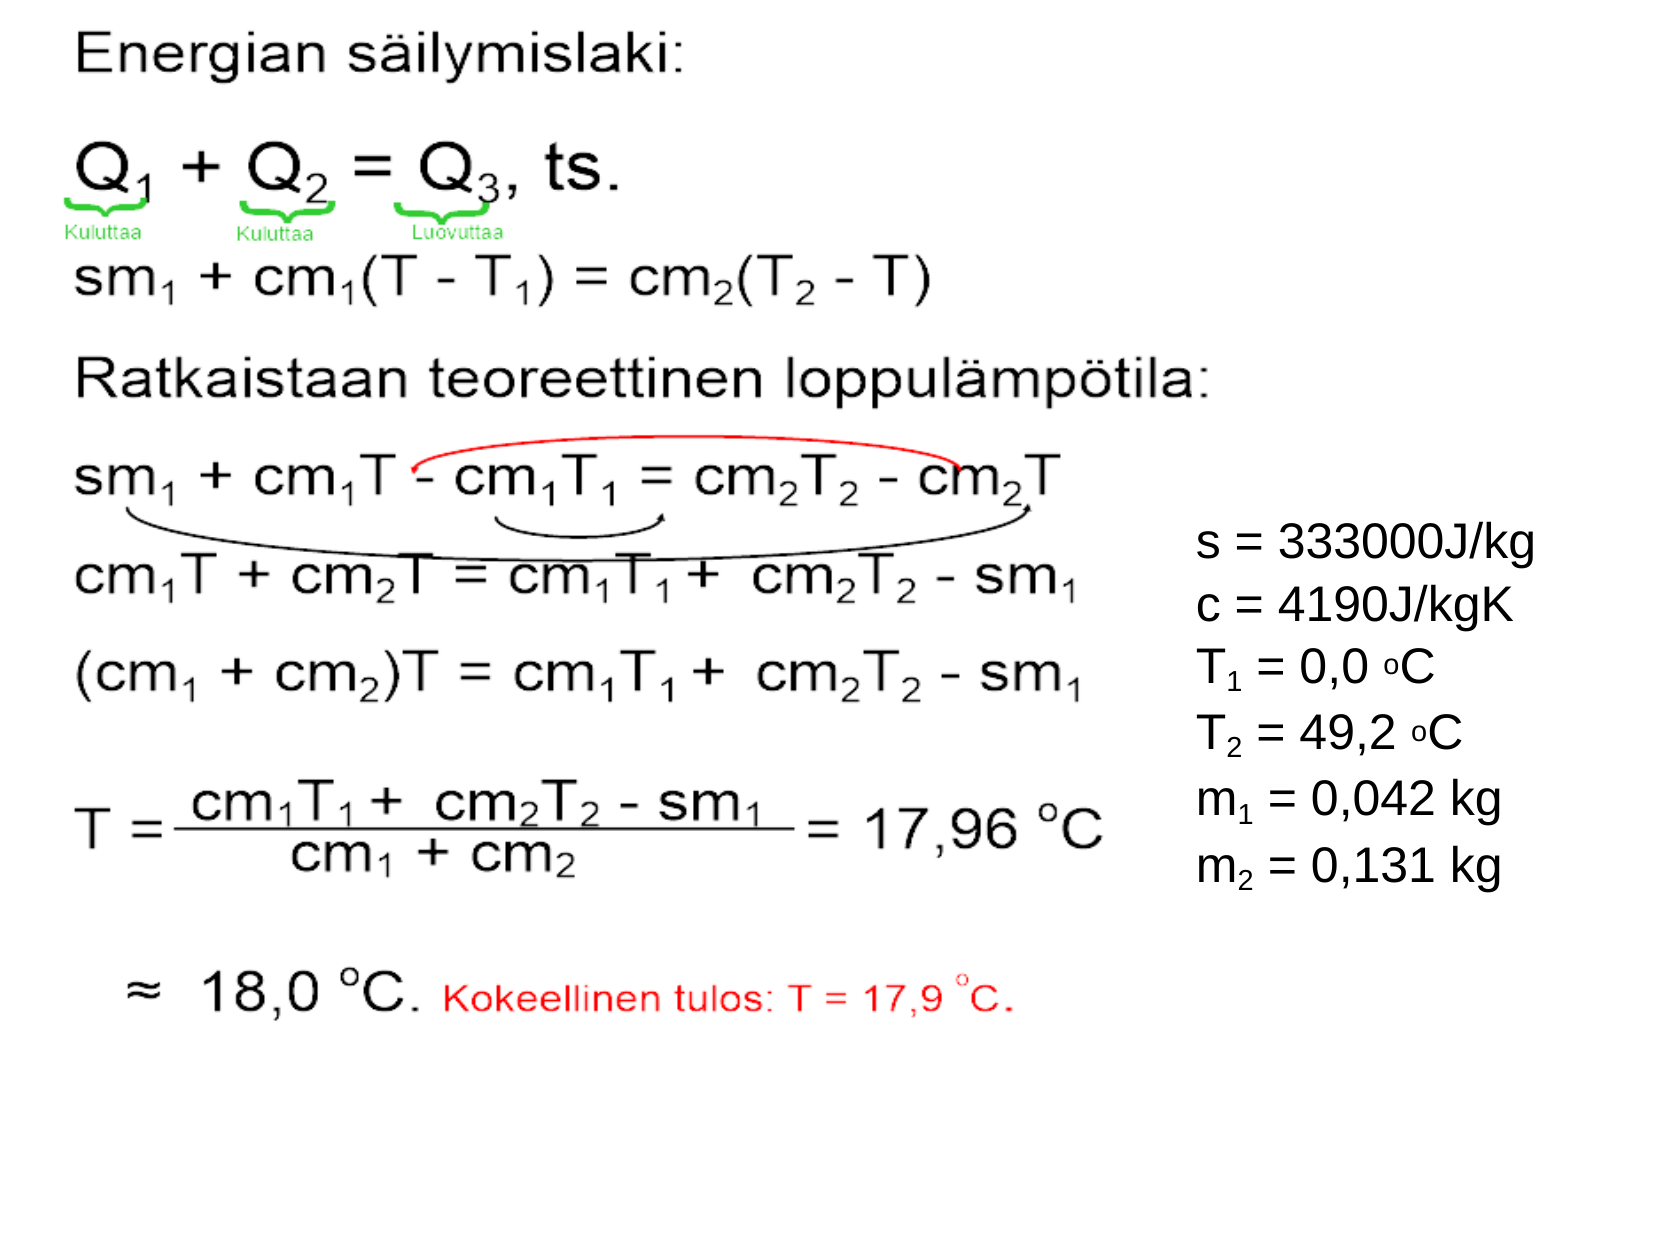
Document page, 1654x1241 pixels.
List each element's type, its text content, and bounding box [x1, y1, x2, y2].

text_box s = 333000J/kg c = 4190J/kgK T1 = 0,0 oC T2 = 49,2 oC m1 = 0,042 kg m2 = 0,131 kg [1181, 501, 1642, 910]
picture [6, 0, 1300, 1123]
